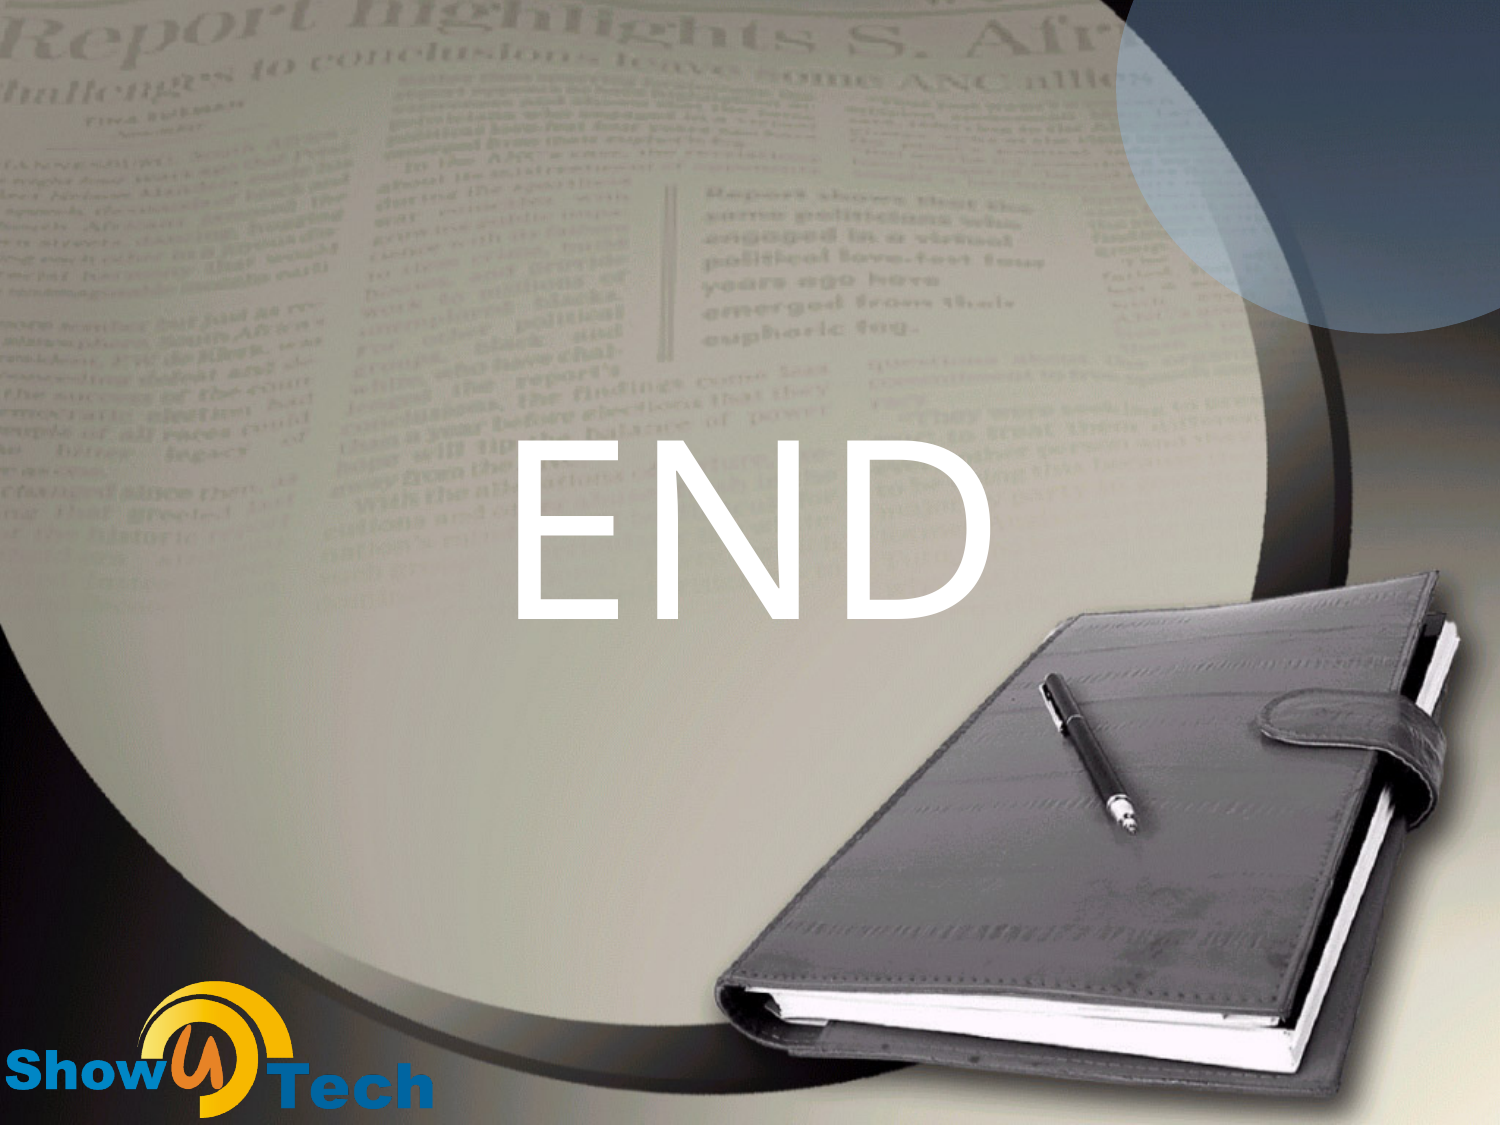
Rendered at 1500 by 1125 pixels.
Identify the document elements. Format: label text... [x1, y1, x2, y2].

title END [76, 361, 1424, 603]
